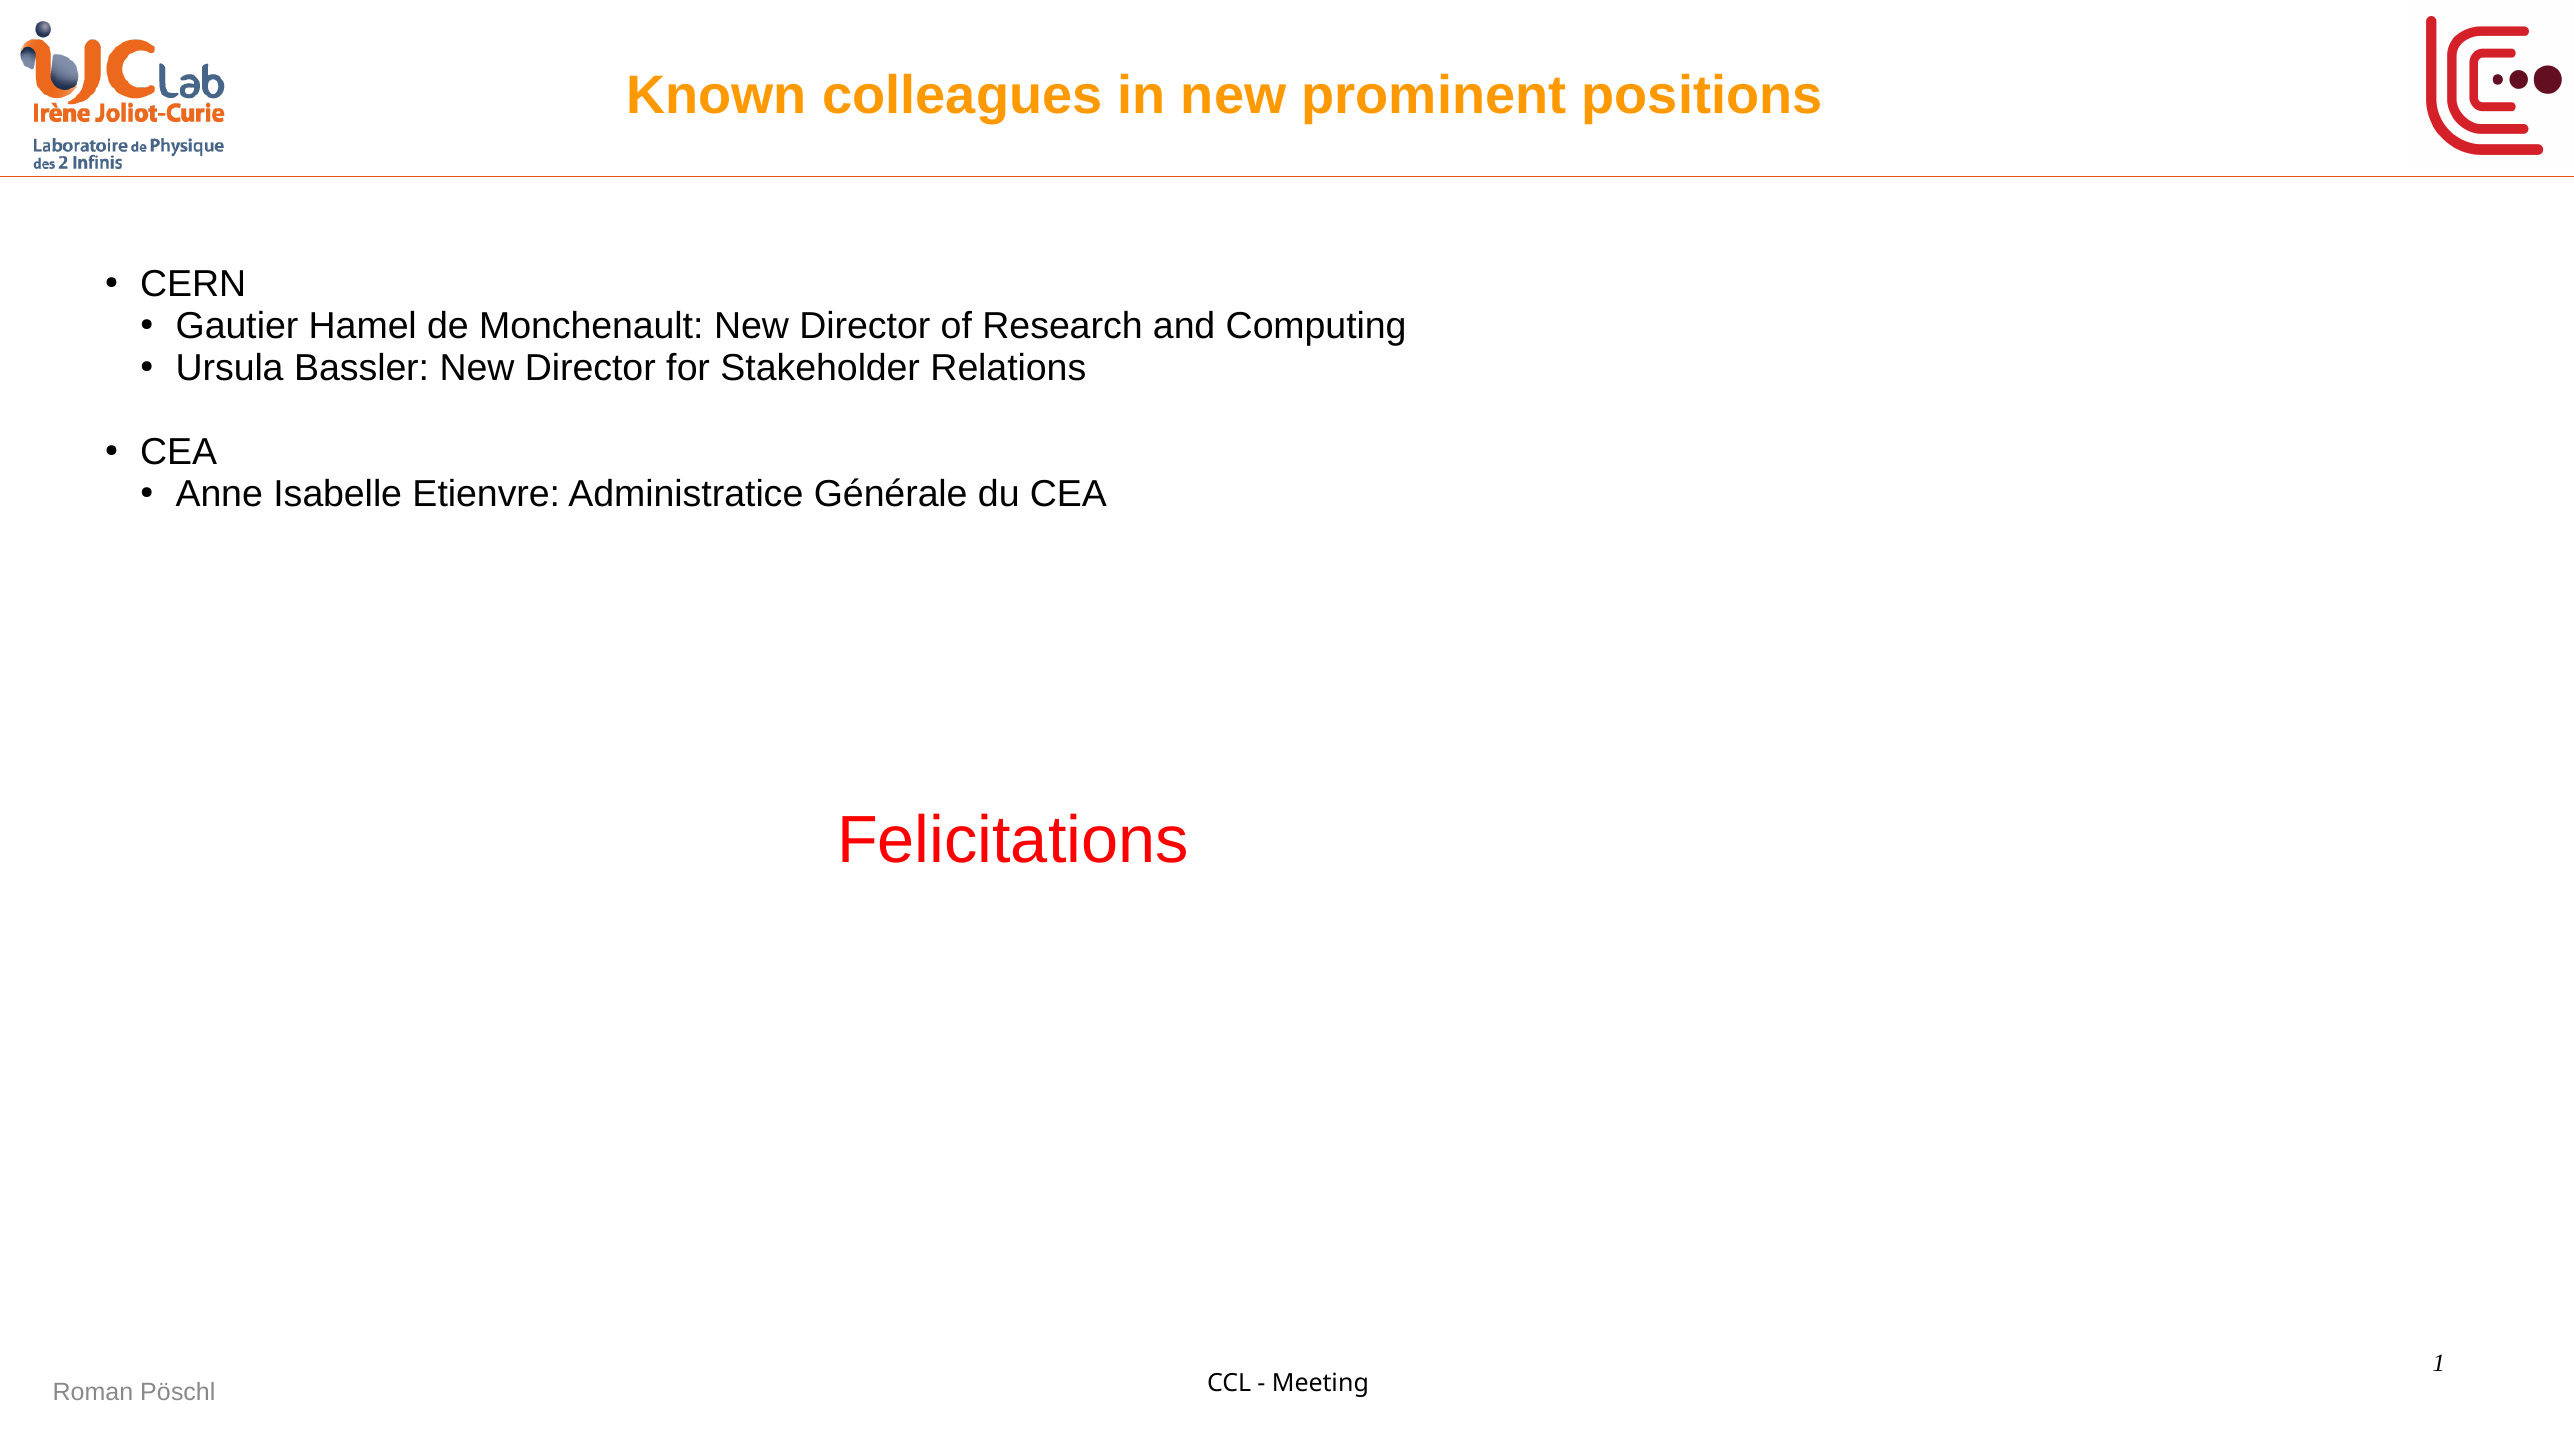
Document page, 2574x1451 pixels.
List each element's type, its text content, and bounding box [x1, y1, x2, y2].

text_box Felicitations [822, 795, 1205, 885]
picture [2412, 3, 2574, 168]
text_box CERN Gautier Hamel de Monchenault: New Director of Research and Computing Ursula Bassler: New Director for Stakeholder Relations CEA Anne Isabelle Etienvre: Administratice Générale du CEA [90, 255, 1425, 564]
picture [4, 5, 240, 184]
title Known colleagues in new prominent positions [67, 29, 2384, 159]
